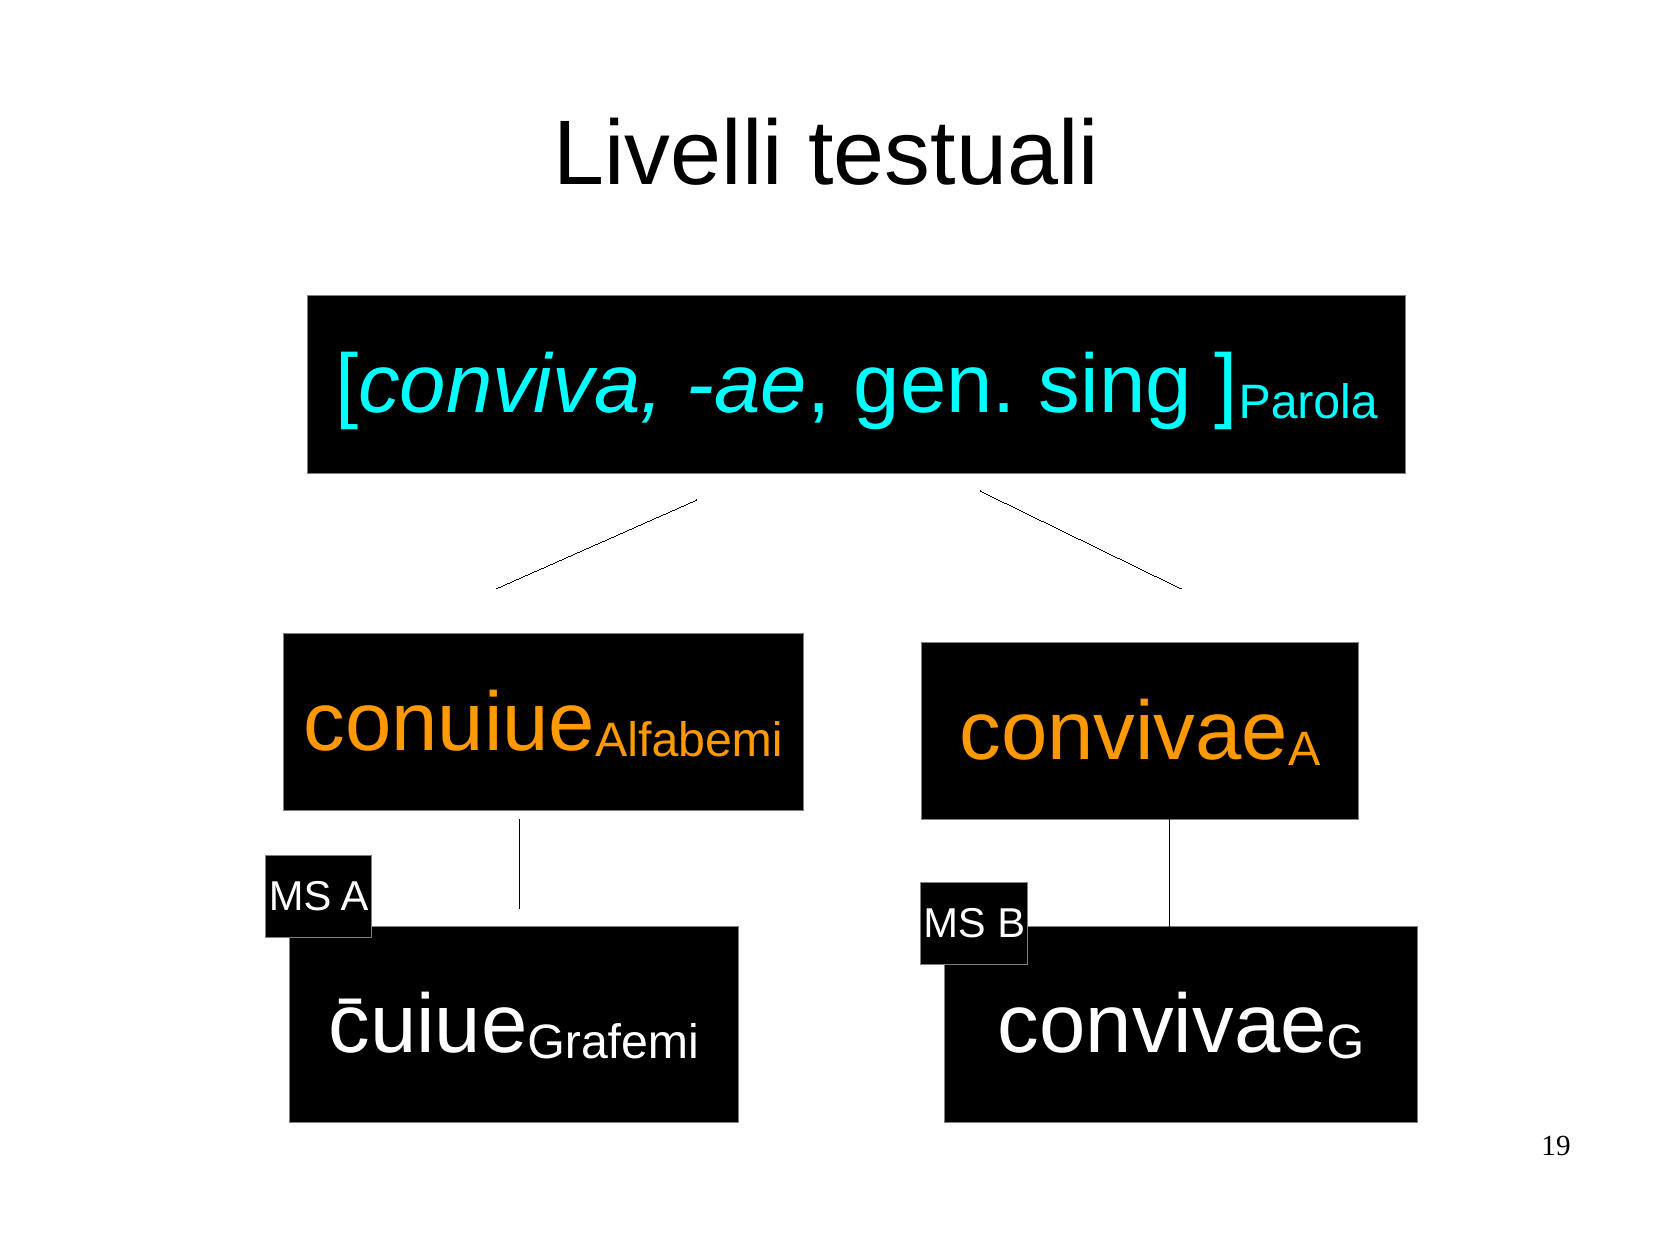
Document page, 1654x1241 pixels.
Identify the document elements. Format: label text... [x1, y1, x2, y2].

text_box c̄uiueGrafemi [289, 926, 739, 1123]
text_box MS A [265, 855, 372, 938]
text_box conuiueAlfabemi [283, 633, 804, 811]
text_box MS B [920, 882, 1028, 965]
text_box convivaeG [944, 926, 1418, 1123]
text_box [conviva, -ae, gen. sing ]Parola [307, 295, 1406, 474]
text_box convivaeA [921, 642, 1359, 820]
title Livelli testuali [82, 49, 1571, 257]
